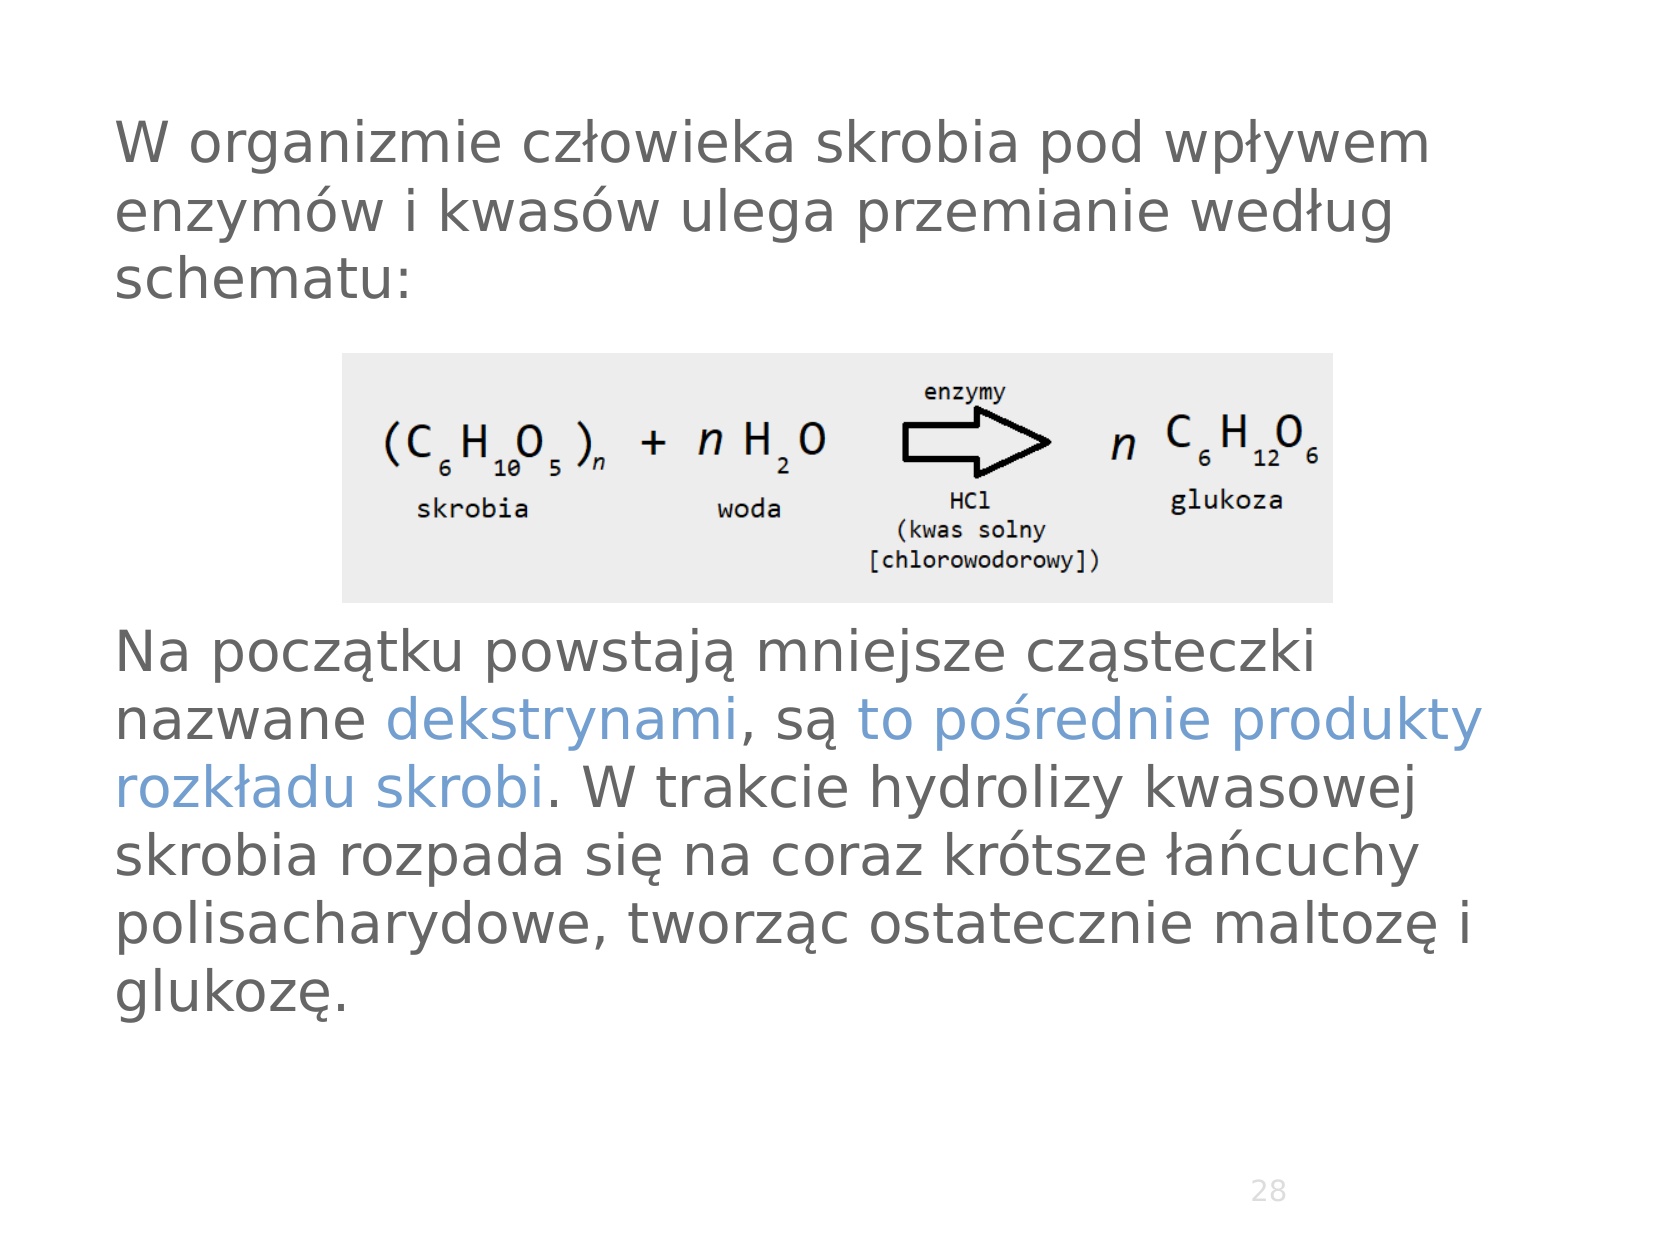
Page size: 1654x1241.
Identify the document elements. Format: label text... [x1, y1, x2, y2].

text_box [1250, 1172, 1636, 1241]
picture [342, 353, 1333, 603]
list W organizmie człowieka skrobia pod wpływem enzymów i kwasów ulega przemianie według schematu: Na początku powstają mniejsze cząsteczki nazwane dekstrynami, są to pośrednie produkty rozkładu skrobi. W trakcie hydrolizy kwasowej skrobia rozpada się na coraz krótsze łańcuchy polisacharydowe, tworząc ostatecznie maltozę i glukozę. [114, 106, 1524, 1033]
